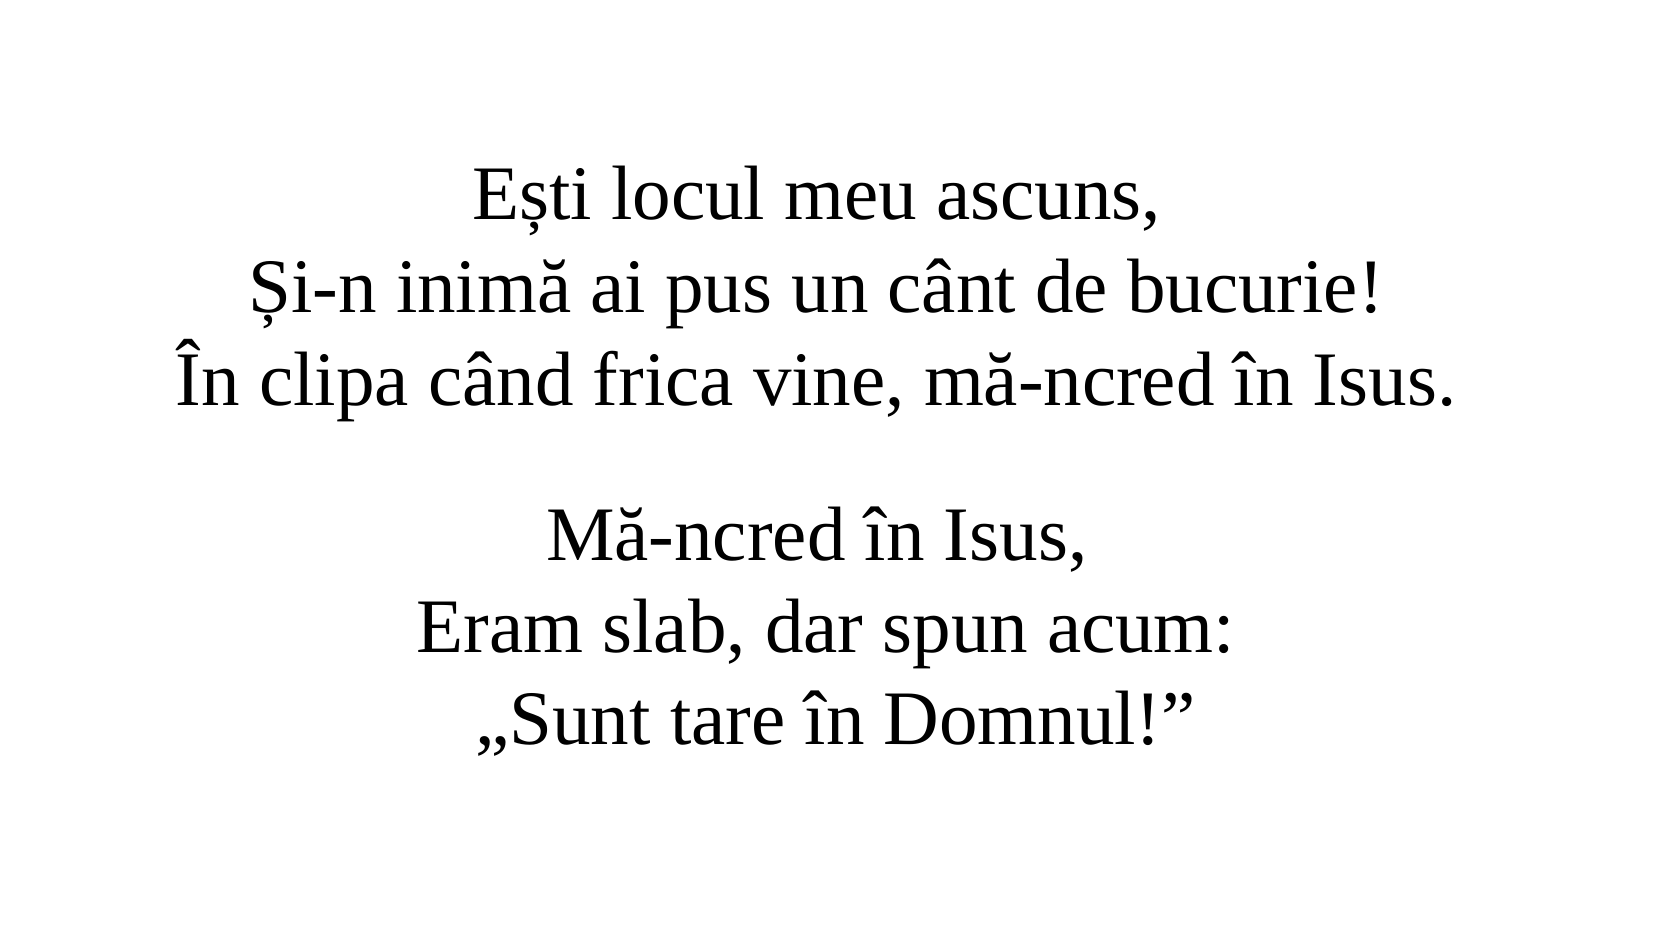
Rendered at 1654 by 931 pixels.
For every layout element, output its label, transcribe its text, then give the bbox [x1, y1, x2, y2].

subtitle Ești locul meu ascuns, Și-n inimă ai pus un cânt de bucurie! În clipa când frica vine, mă-ncred în Isus. Mă-ncred în Isus, Eram slab, dar spun acum: „Sunt tare în Domnul!” [0, 135, 1654, 778]
